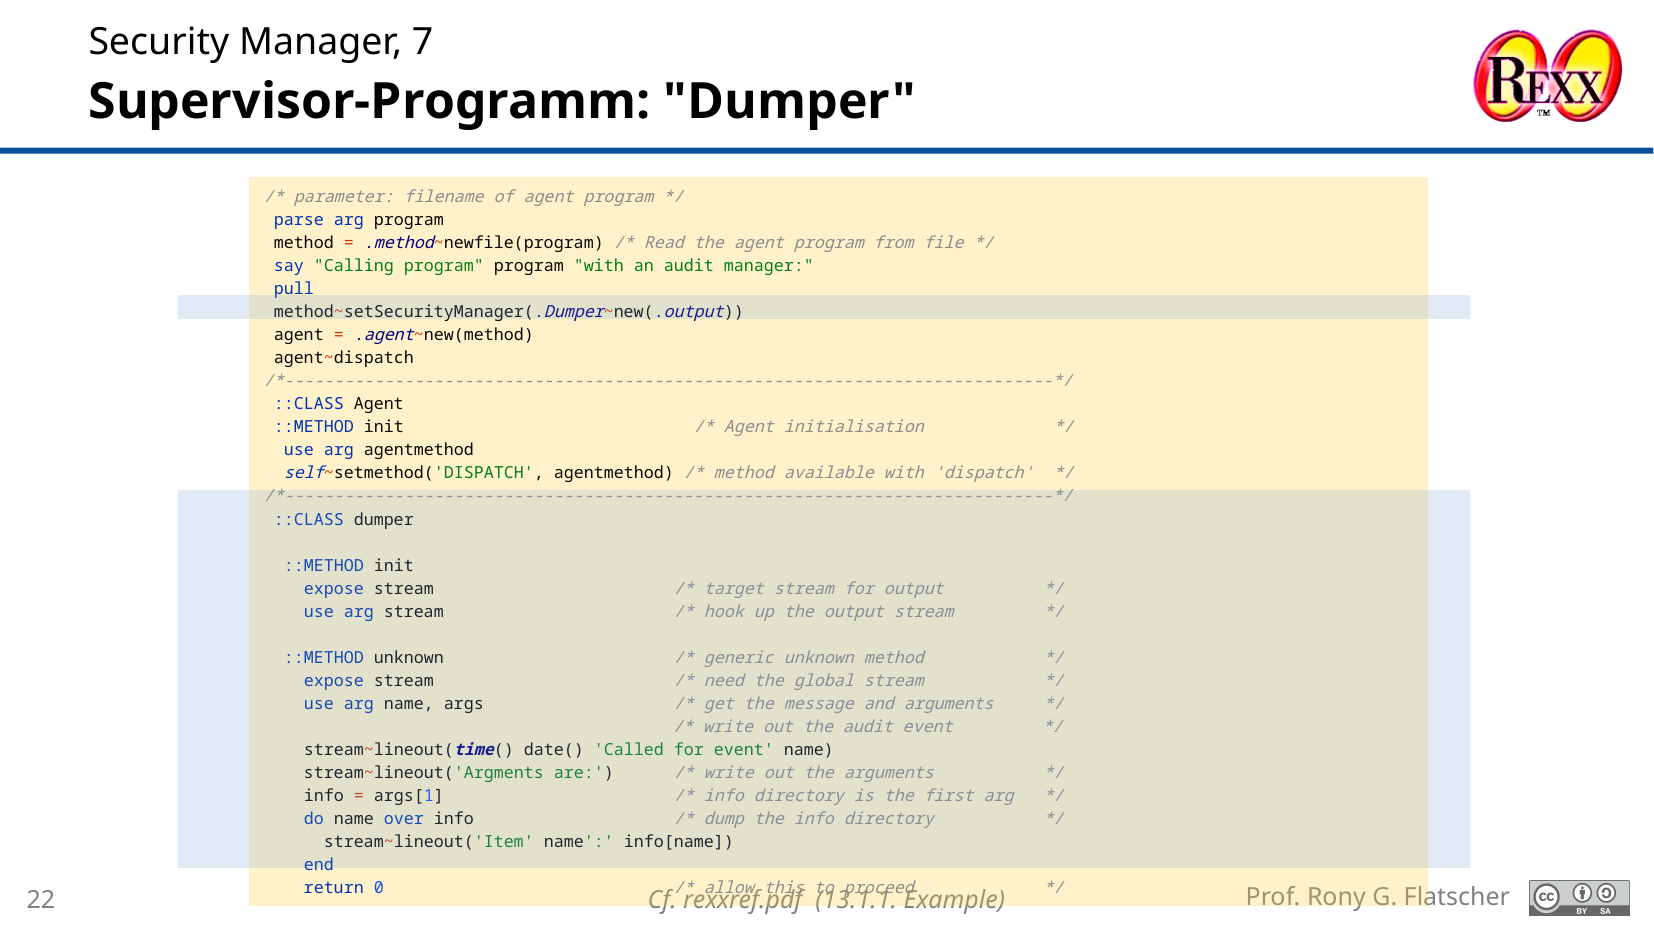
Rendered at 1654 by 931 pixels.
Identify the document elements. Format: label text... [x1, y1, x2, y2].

text_box [177, 490, 1471, 868]
text_box /* parameter: filename of agent program */ parse arg program method = .method~newfile(program) /* Read the agent program from file */ say "Calling program" program "with an audit manager:" pull method~setSecurityManager(.Dumper~new(.output)) agent = .agent~new(method) agent~dispatch /*-----------------------------------------------------------------------------*/ ::CLASS Agent ::METHOD init /* Agent initialisation */ use arg agentmethod self~setmethod('DISPATCH', agentmethod) /* method available with 'dispatch' */ /*-----------------------------------------------------------------------------*/ ::CLASS dumper ::METHOD init expose stream /* target stream for output */ use arg stream /* hook up the output stream */ ::METHOD unknown /* generic unknown method */ expose stream /* need the global stream */ use arg name, args /* get the message and arguments */ /* write out the audit event */ stream~lineout(time() date() 'Called for event' name) stream~lineout('Argments are:') /* write out the arguments */ info = args[1] /* info directory is the first arg */ do name over info /* dump the info directory */ stream~lineout('Item' name':' info[name]) end return 0 /* allow this to proceed */ [249, 177, 1429, 295]
text_box [177, 295, 1471, 319]
text_box /* parameter: filename of agent program */ parse arg program method = .method~newfile(program) /* Read the agent program from file */ say "Calling program" program "with an audit manager:" pull method~setSecurityManager(.Dumper~new(.output)) agent = .agent~new(method) agent~dispatch /*-----------------------------------------------------------------------------*/ ::CLASS Agent ::METHOD init /* Agent initialisation */ use arg agentmethod self~setmethod('DISPATCH', agentmethod) /* method available with 'dispatch' */ /*-----------------------------------------------------------------------------*/ ::CLASS dumper ::METHOD init expose stream /* target stream for output */ use arg stream /* hook up the output stream */ ::METHOD unknown /* generic unknown method */ expose stream /* need the global stream */ use arg name, args /* get the message and arguments */ /* write out the audit event */ stream~lineout(time() date() 'Called for event' name) stream~lineout('Argments are:') /* write out the arguments */ info = args[1] /* info directory is the first arg */ do name over info /* dump the info directory */ stream~lineout('Item' name':' info[name]) end return 0 /* allow this to proceed */ [249, 319, 1429, 490]
title Security Manager, 7 Supervisor-Programm: "Dumper" [29, 0, 1654, 148]
text_box Cf. rexxref.pdf (13.1.1. Example) [0, 874, 1654, 922]
